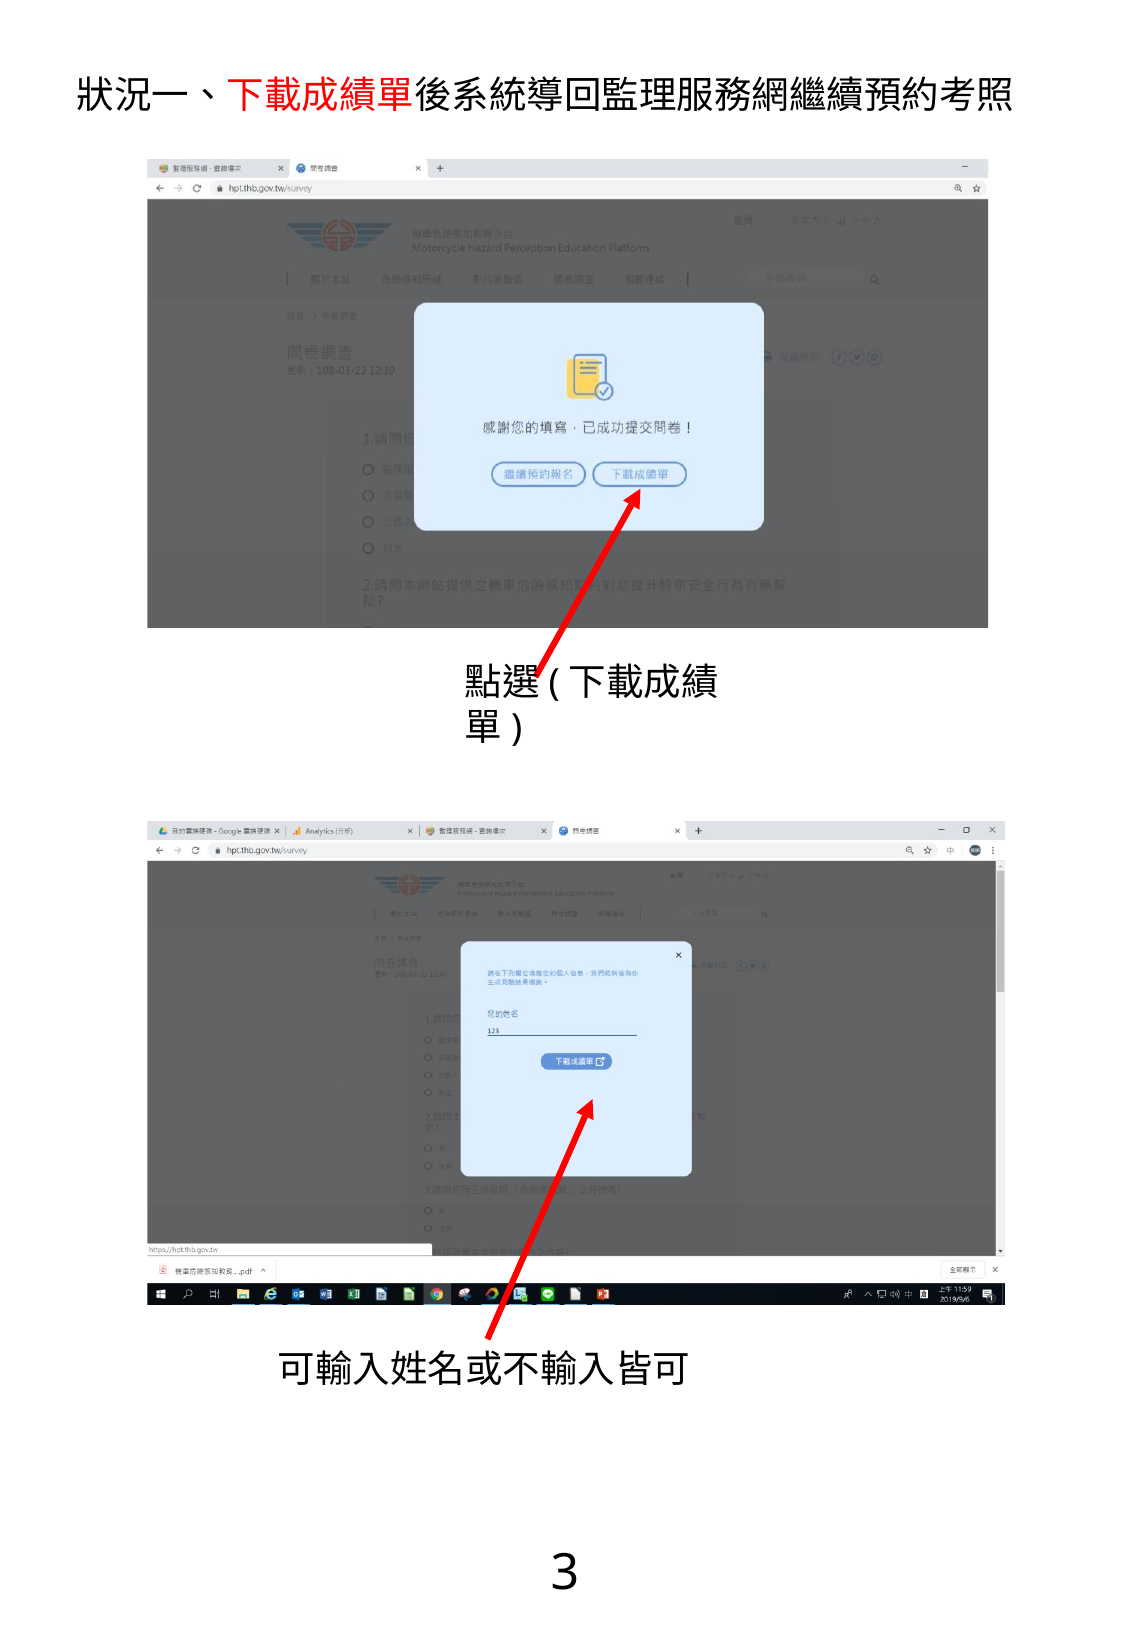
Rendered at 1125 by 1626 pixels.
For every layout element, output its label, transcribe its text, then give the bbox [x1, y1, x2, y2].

text_box 狀況一、下載成績單後系統導回監理服務網繼續預約考照 [74, 68, 1017, 118]
text_box 可輸入姓名或不輸入皆可 [275, 1342, 693, 1392]
text_box [147, 160, 988, 655]
text_box [147, 822, 1005, 1341]
text_box 點選(下載成績單) [462, 655, 752, 705]
text_box [544, 1532, 591, 1608]
